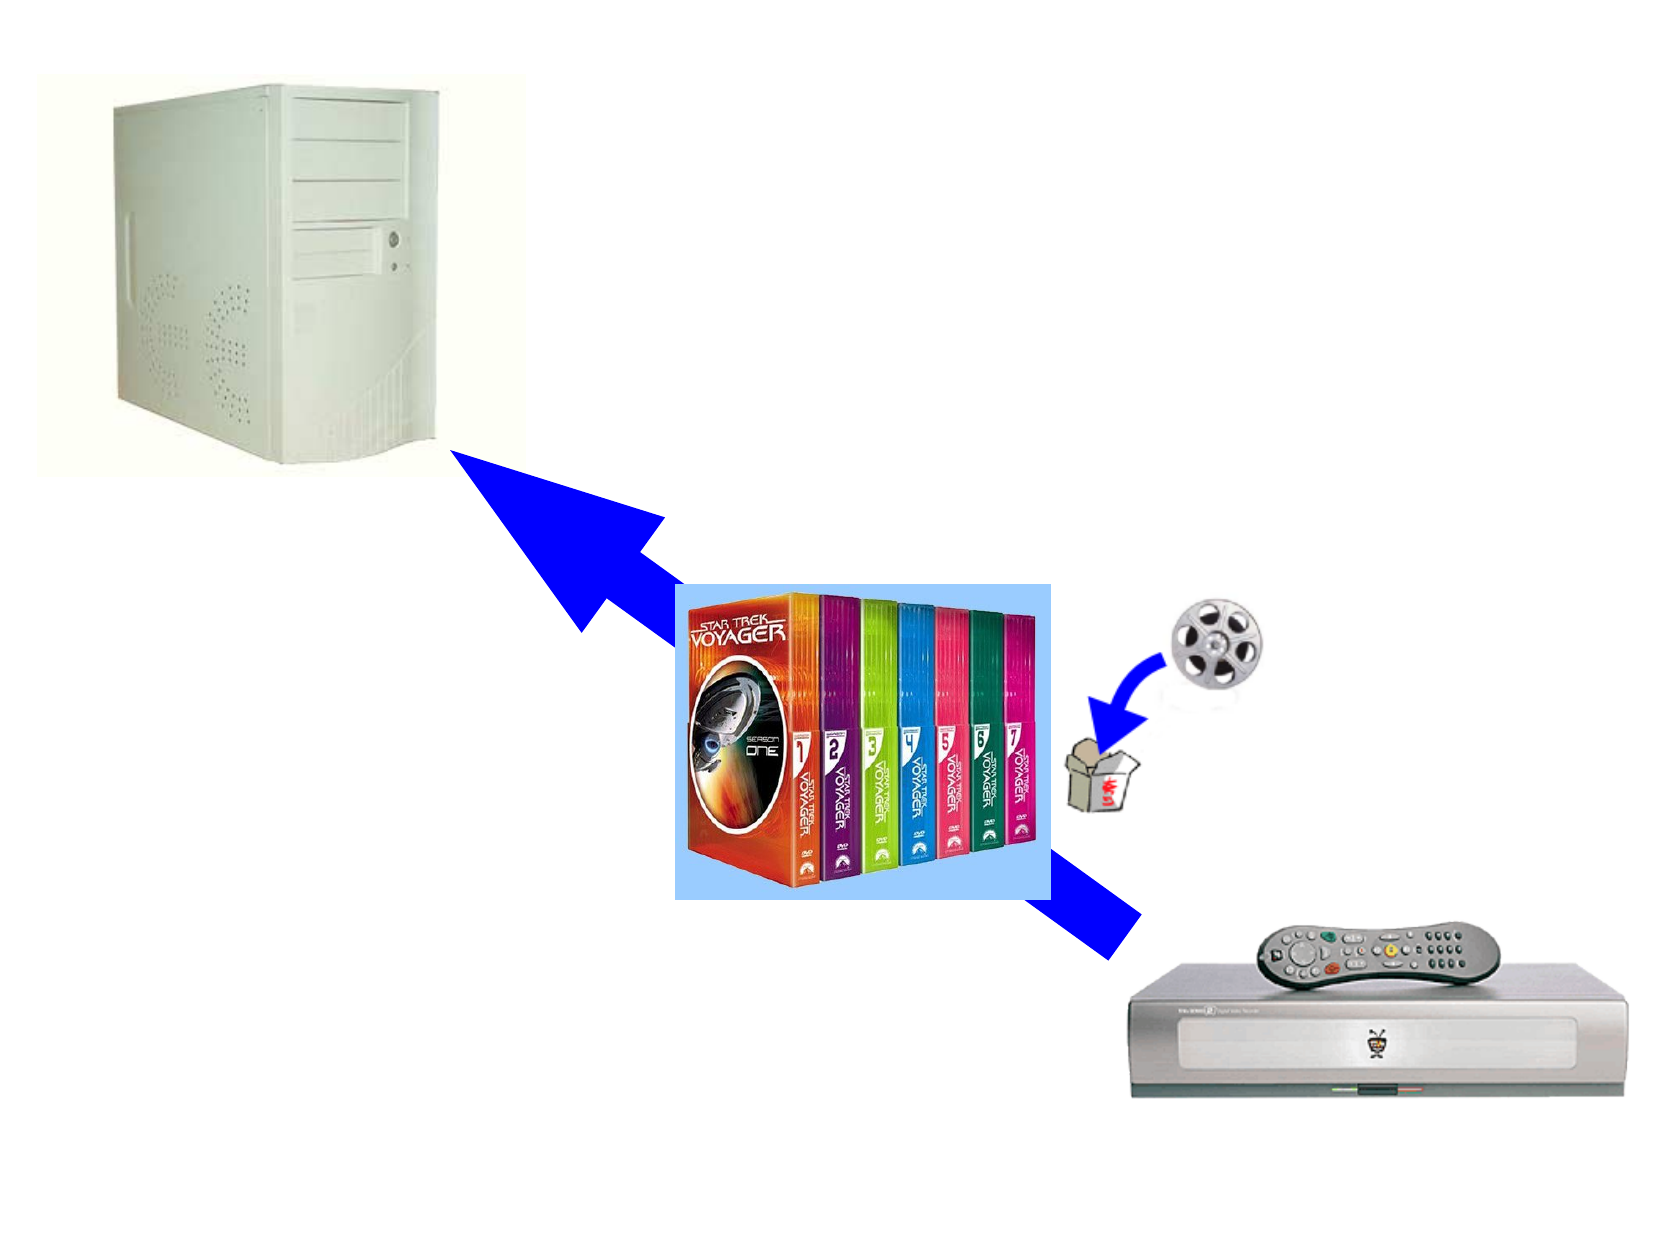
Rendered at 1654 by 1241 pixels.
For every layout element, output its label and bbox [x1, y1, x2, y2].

picture [675, 584, 1631, 1201]
picture [37, 74, 526, 477]
